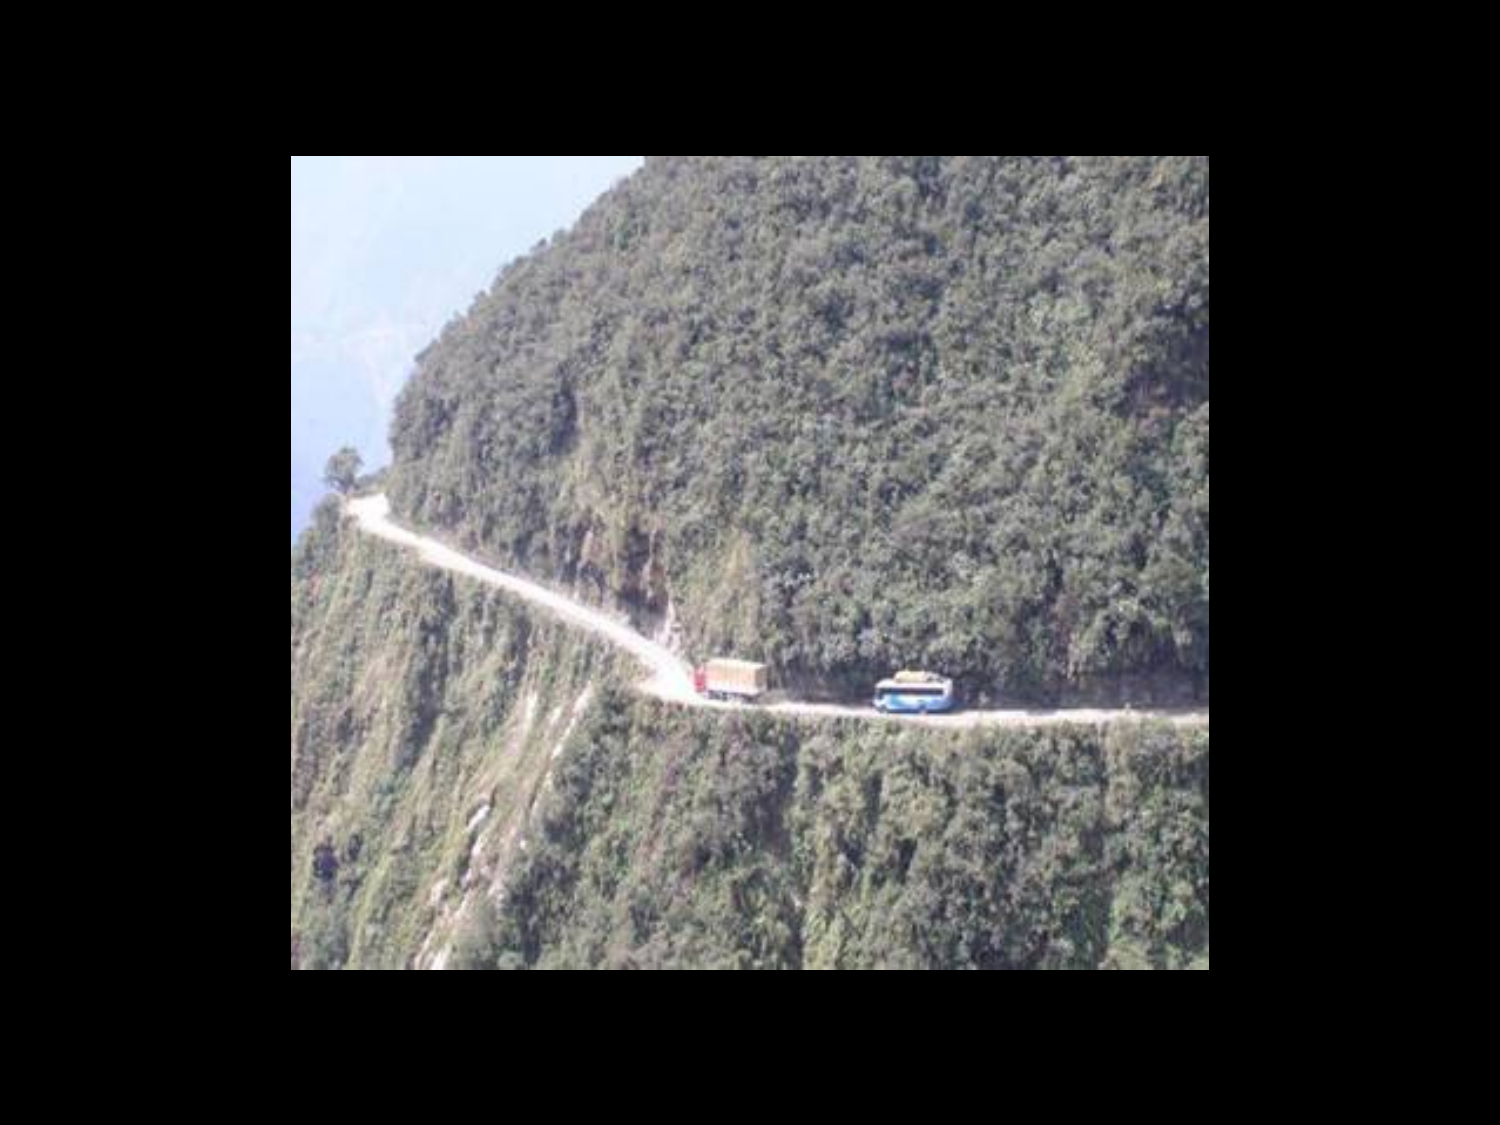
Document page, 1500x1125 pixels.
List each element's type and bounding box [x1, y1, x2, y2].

picture [291, 156, 1209, 970]
